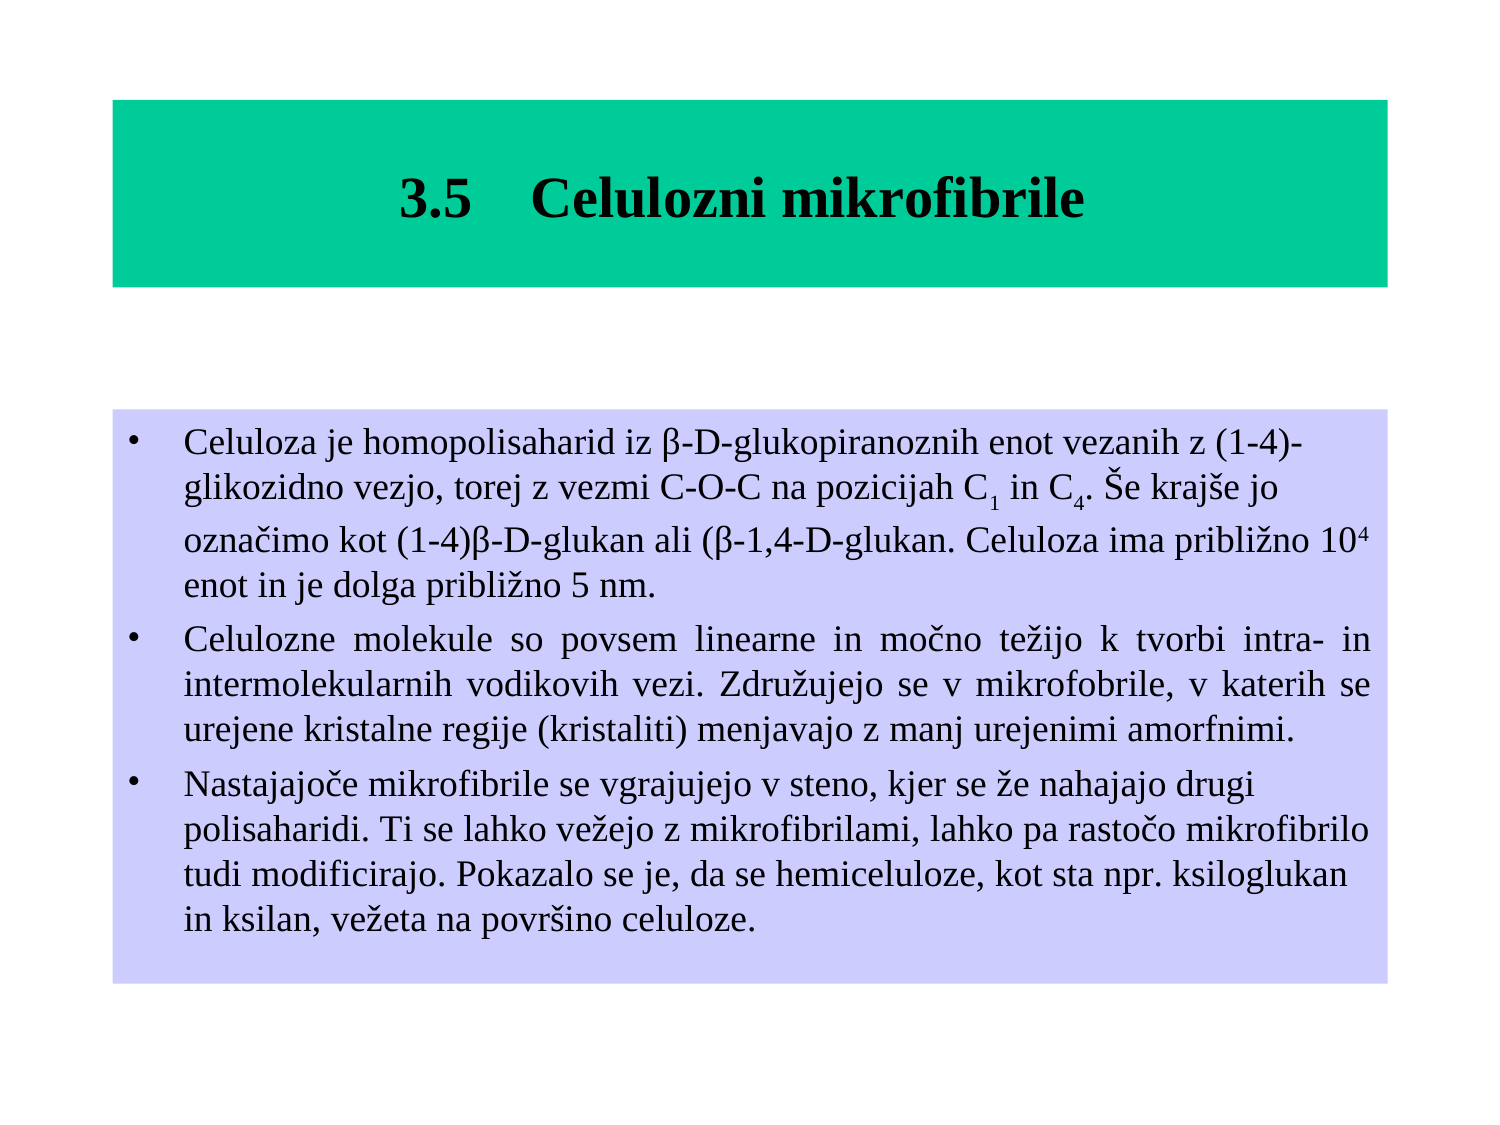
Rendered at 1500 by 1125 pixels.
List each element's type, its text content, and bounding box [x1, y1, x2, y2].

title 3.5 Celulozni mikrofibrile [112, 99, 1388, 288]
list Celuloza je homopolisaharid iz β-D-glukopiranoznih enot vezanih z (1-4)-glikozidno vezjo, torej z vezmi C-O-C na pozicijah C1 in C4. Še krajše jo označimo kot (1-4)β-D-glukan ali (β-1,4-D-glukan. Celuloza ima približno 104 enot in je dolga približno 5 nm. Celulozne molekule so povsem linearne in močno težijo k tvorbi intra- in intermolekularnih vodikovih vezi. Združujejo se v mikrofobrile, v katerih se urejene kristalne regije (kristaliti) menjavajo z manj urejenimi amorfnimi. Nastajajoče mikrofibrile se vgrajujejo v steno, kjer se že nahajajo drugi polisaharidi. Ti se lahko vežejo z mikrofibrilami, lahko pa rastočo mikrofibrilo tudi modificirajo. Pokazalo se je, da se hemiceluloze, kot sta npr. ksiloglukan in ksilan, vežeta na površino celuloze. [112, 409, 1388, 984]
